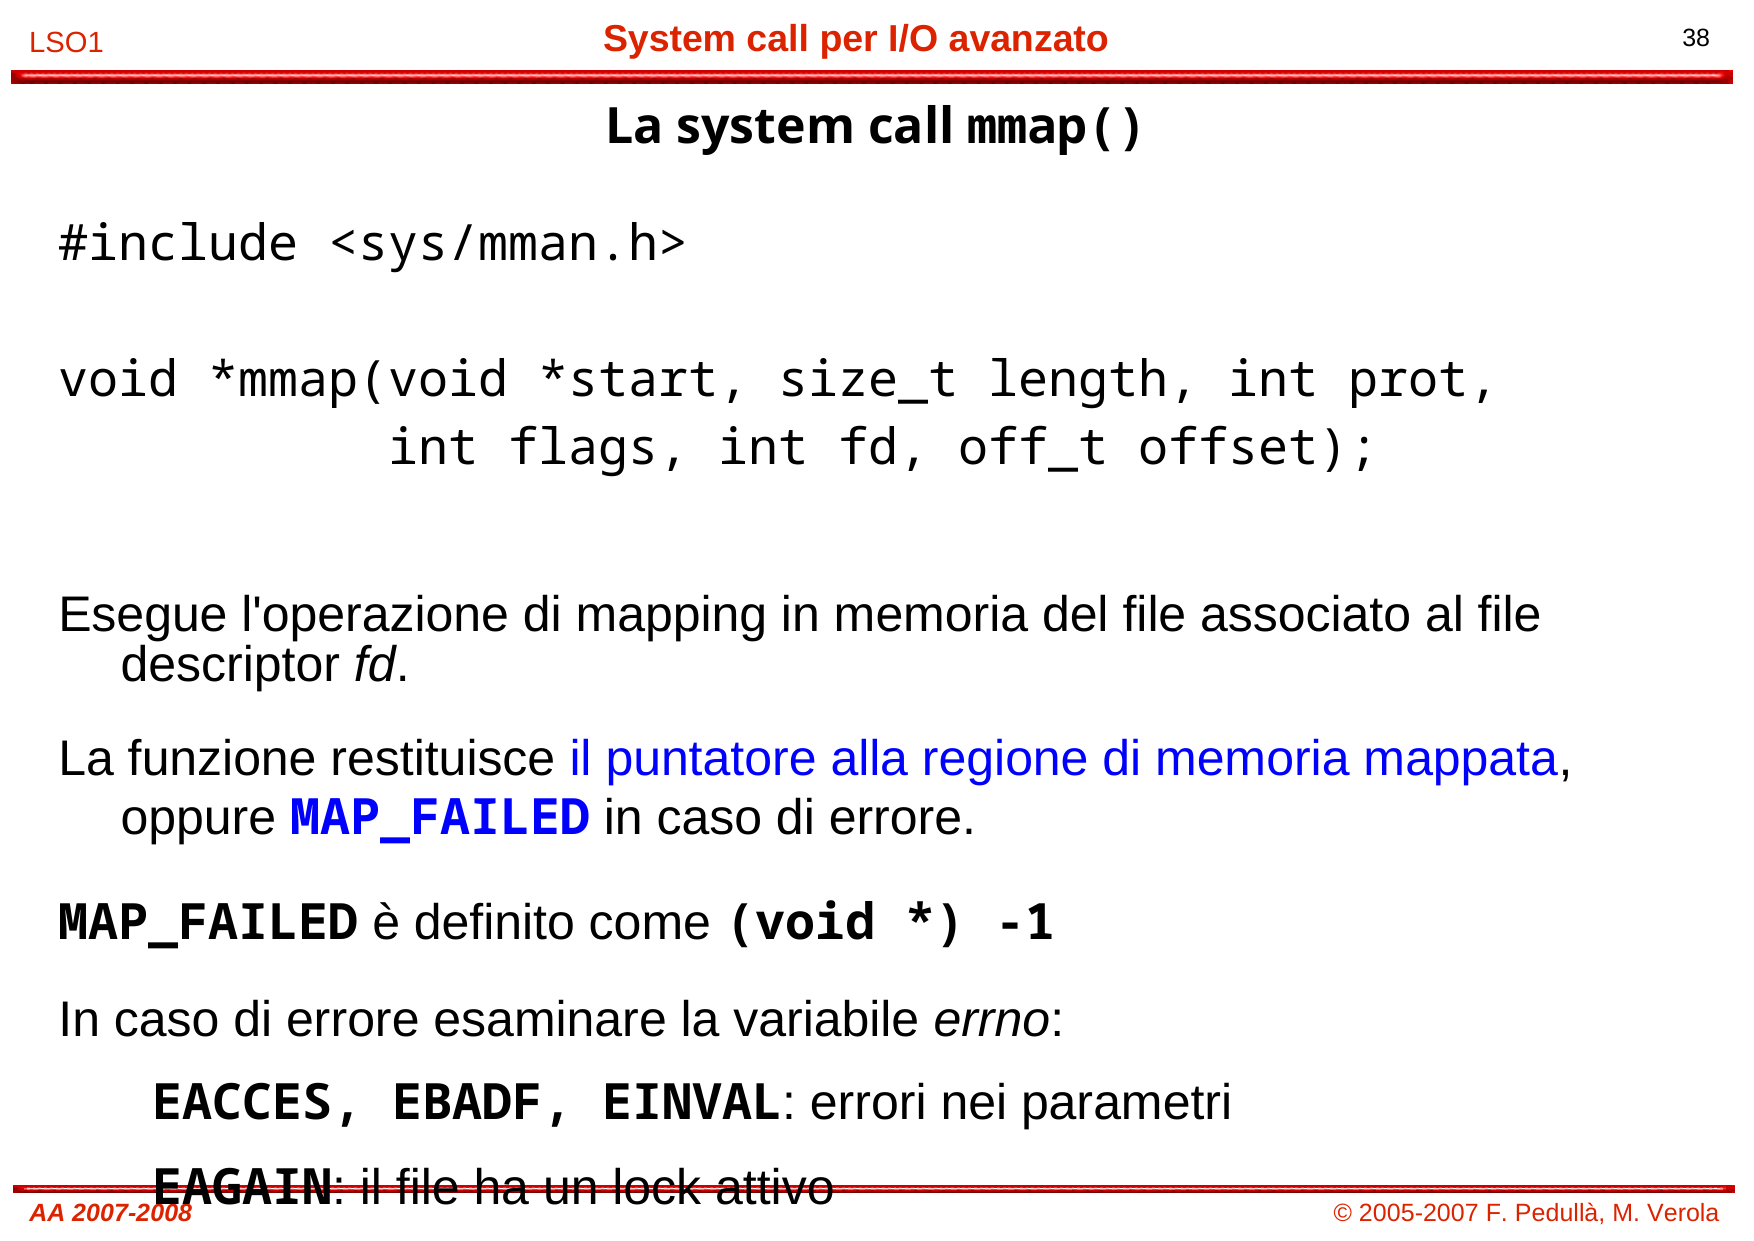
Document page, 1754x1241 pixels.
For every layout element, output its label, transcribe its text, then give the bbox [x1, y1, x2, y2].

picture [739, 1185, 746, 1193]
picture [290, 1185, 304, 1193]
picture [778, 1185, 787, 1193]
picture [595, 1185, 615, 1193]
picture [311, 1185, 316, 1193]
picture [658, 1185, 679, 1193]
picture [750, 1185, 760, 1193]
picture [404, 1185, 412, 1193]
picture [266, 1185, 283, 1193]
picture [630, 1185, 644, 1193]
picture [567, 1185, 573, 1193]
picture [764, 1185, 773, 1193]
picture [789, 1185, 798, 1193]
title La system call mmap() [40, 78, 1713, 174]
picture [551, 1185, 563, 1193]
picture [481, 1185, 493, 1193]
picture [221, 1185, 233, 1193]
picture [367, 1185, 373, 1193]
picture [800, 1185, 809, 1193]
picture [690, 1185, 734, 1193]
list #include <sys/mman.h> void *mmap(void *start, size_t length, int prot, int flags, int fd, off_t offset); Esegue l'operazione di mapping in memoria del file associato al file descriptor fd. La funzione restituisce il puntatore alla regione di memoria mappata, oppure MAP_FAILED in caso di errore. MAP_FAILED è definito come (void *) -1 In caso di errore esaminare la variabile errno: EACCES, EBADF, EINVAL: errori nei parametri EAGAIN: il file ha un lock attivo [58, 206, 1696, 1152]
picture [11, 70, 1733, 84]
picture [813, 1185, 827, 1193]
picture [417, 1185, 423, 1193]
picture [498, 1185, 520, 1193]
picture [428, 1185, 434, 1193]
picture [648, 1185, 654, 1193]
picture [163, 1185, 188, 1193]
picture [330, 1185, 362, 1193]
picture [240, 1185, 248, 1193]
picture [578, 1185, 590, 1193]
picture [378, 1185, 399, 1193]
picture [525, 1185, 546, 1193]
picture [206, 1185, 214, 1193]
picture [13, 1185, 156, 1193]
picture [620, 1185, 626, 1193]
picture [831, 1185, 1735, 1193]
picture [438, 1185, 476, 1193]
